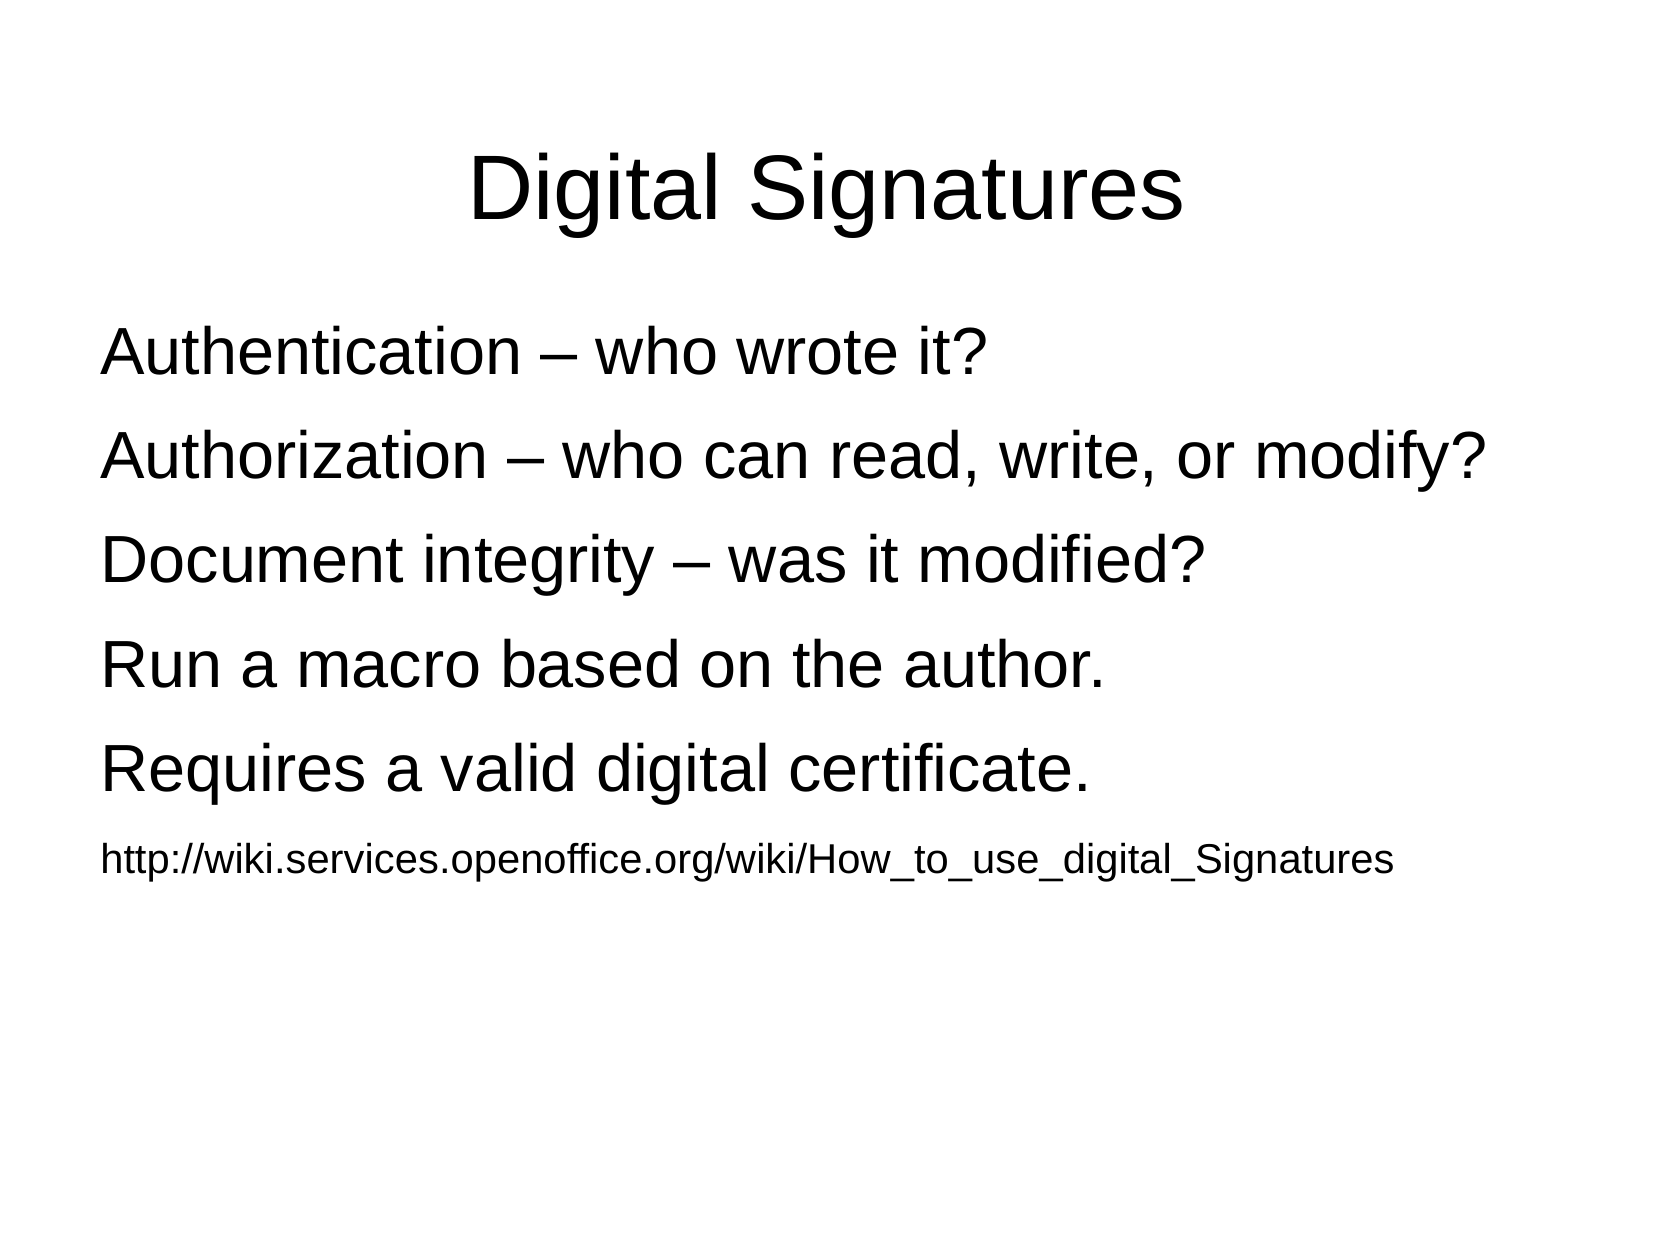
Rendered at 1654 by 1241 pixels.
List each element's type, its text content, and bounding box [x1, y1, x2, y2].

title Digital Signatures [82, 75, 1571, 301]
list Authentication – who wrote it? Authorization – who can read, write, or modify? Document integrity – was it modified? Run a macro based on the author. Requires a valid digital certificate. http://wiki.services.openoffice.org/wiki/How_to_use_digital_Signatures [82, 313, 1571, 1071]
